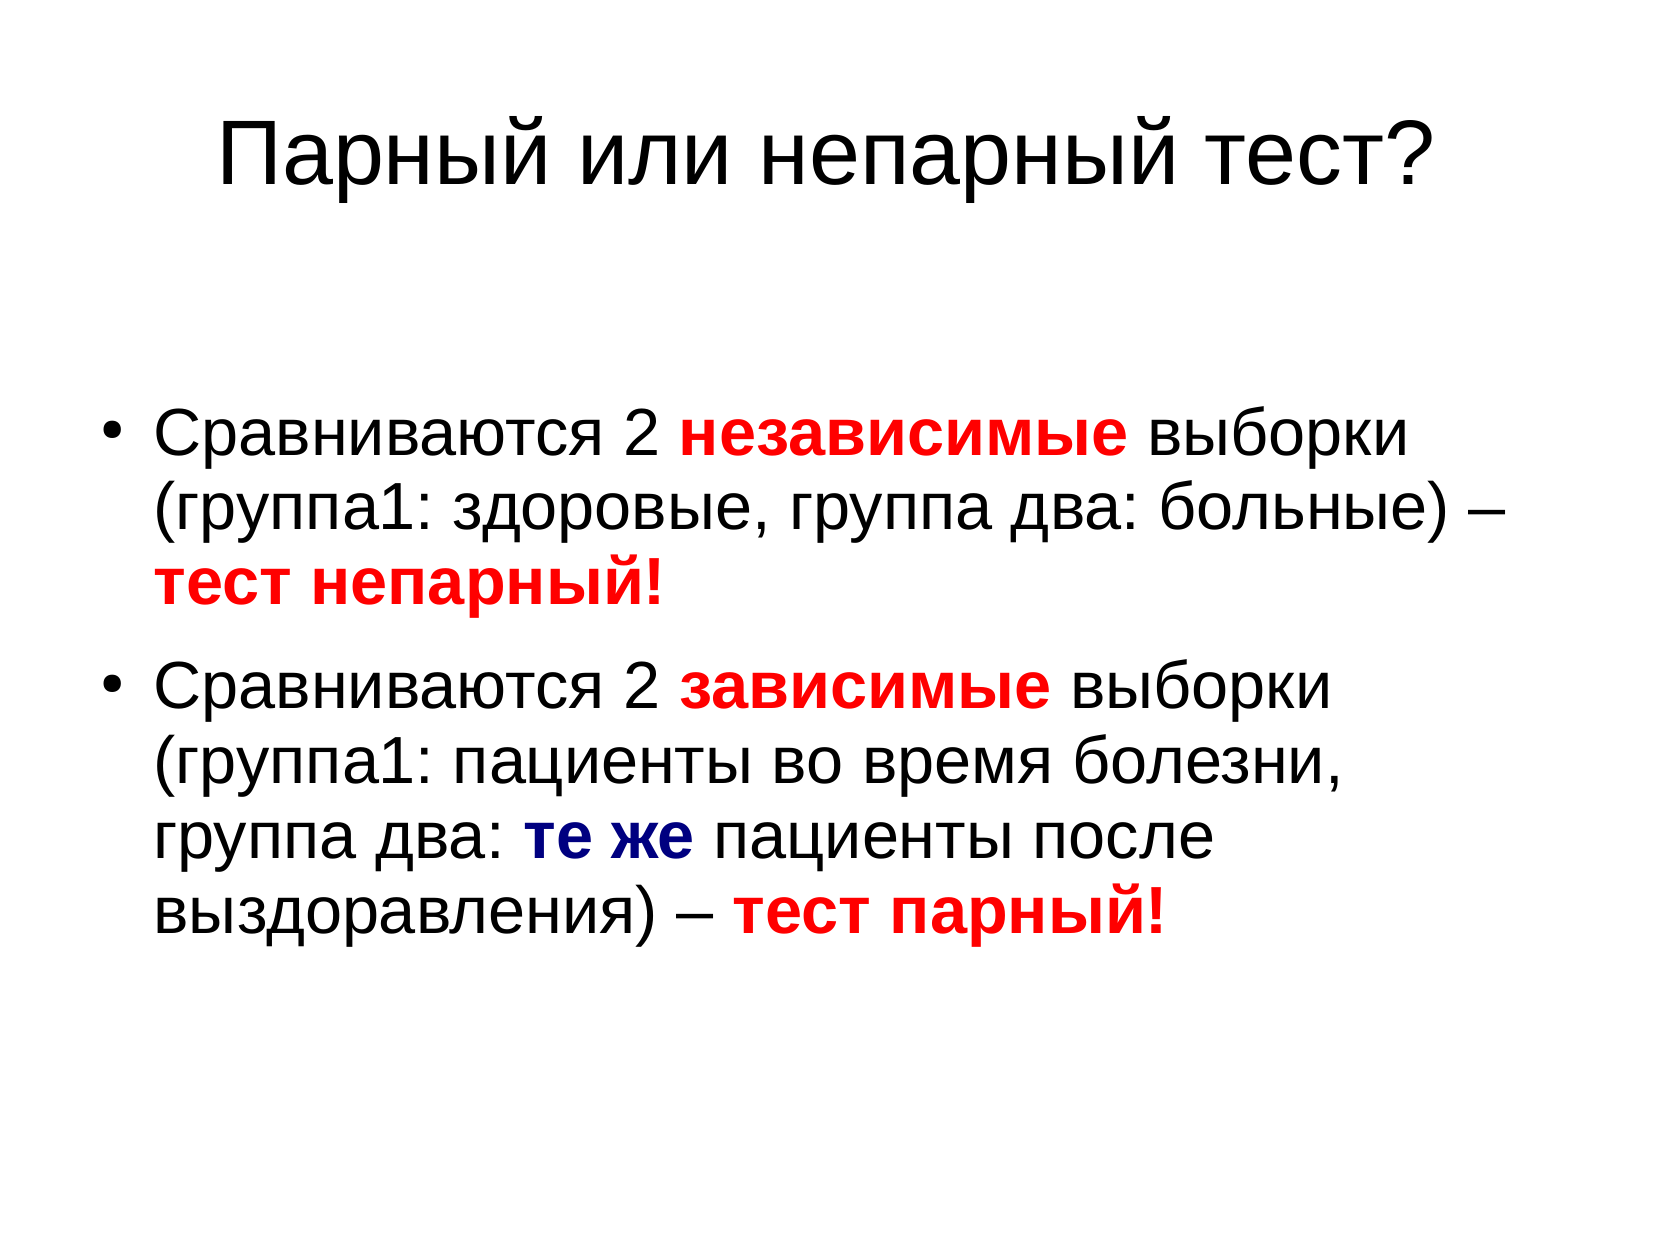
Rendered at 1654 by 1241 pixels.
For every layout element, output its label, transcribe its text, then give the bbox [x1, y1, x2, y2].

list Сравниваются 2 независимые выборки (группа1: здоровые, группа два: больные) – тест непарный! Сравниваются 2 зависимые выборки (группа1: пациенты во время болезни, группа два: те же пациенты после выздоравления) – тест парный! [82, 290, 1538, 1010]
title Парный или непарный тест? [82, 49, 1571, 257]
